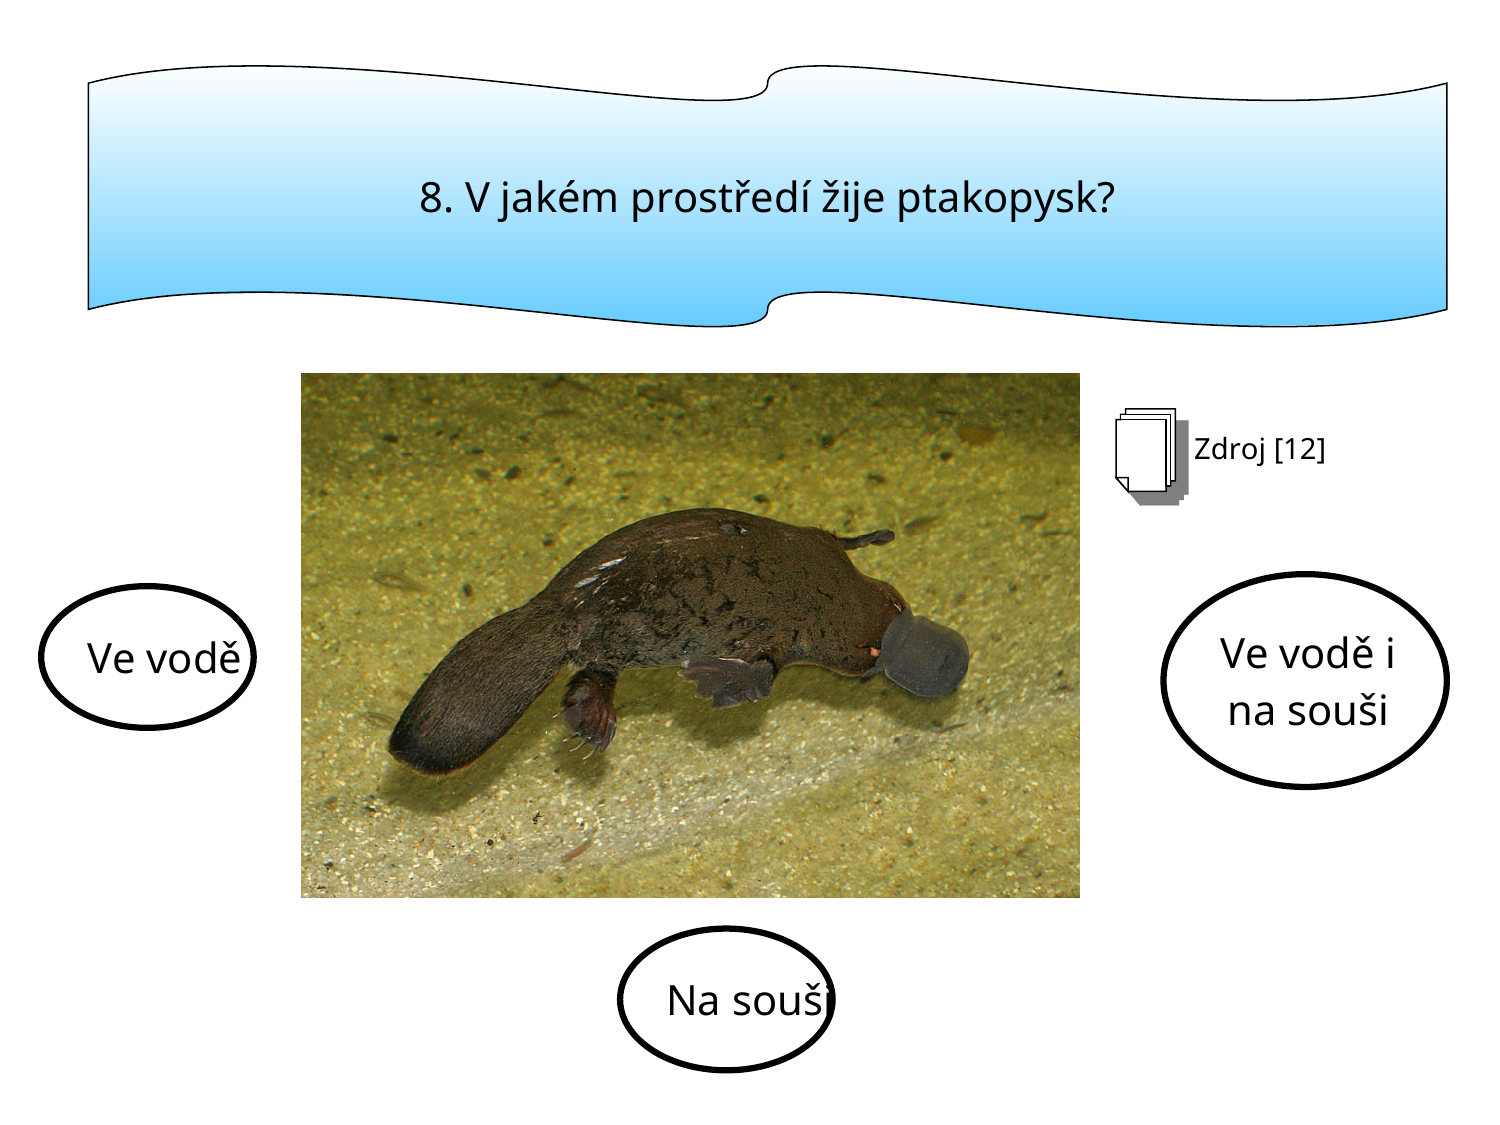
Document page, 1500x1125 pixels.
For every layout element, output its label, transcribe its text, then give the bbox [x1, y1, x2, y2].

text_box Na souši [620, 928, 833, 1071]
text_box Ve vodě [41, 586, 254, 728]
text_box 8. V jakém prostředí žije ptakopysk? [88, 65, 1447, 327]
text_box [1116, 408, 1176, 492]
text_box Zdroj [12] [1179, 420, 1342, 476]
text_box Ve vodě i na souši [1163, 574, 1447, 787]
picture [301, 373, 1080, 898]
